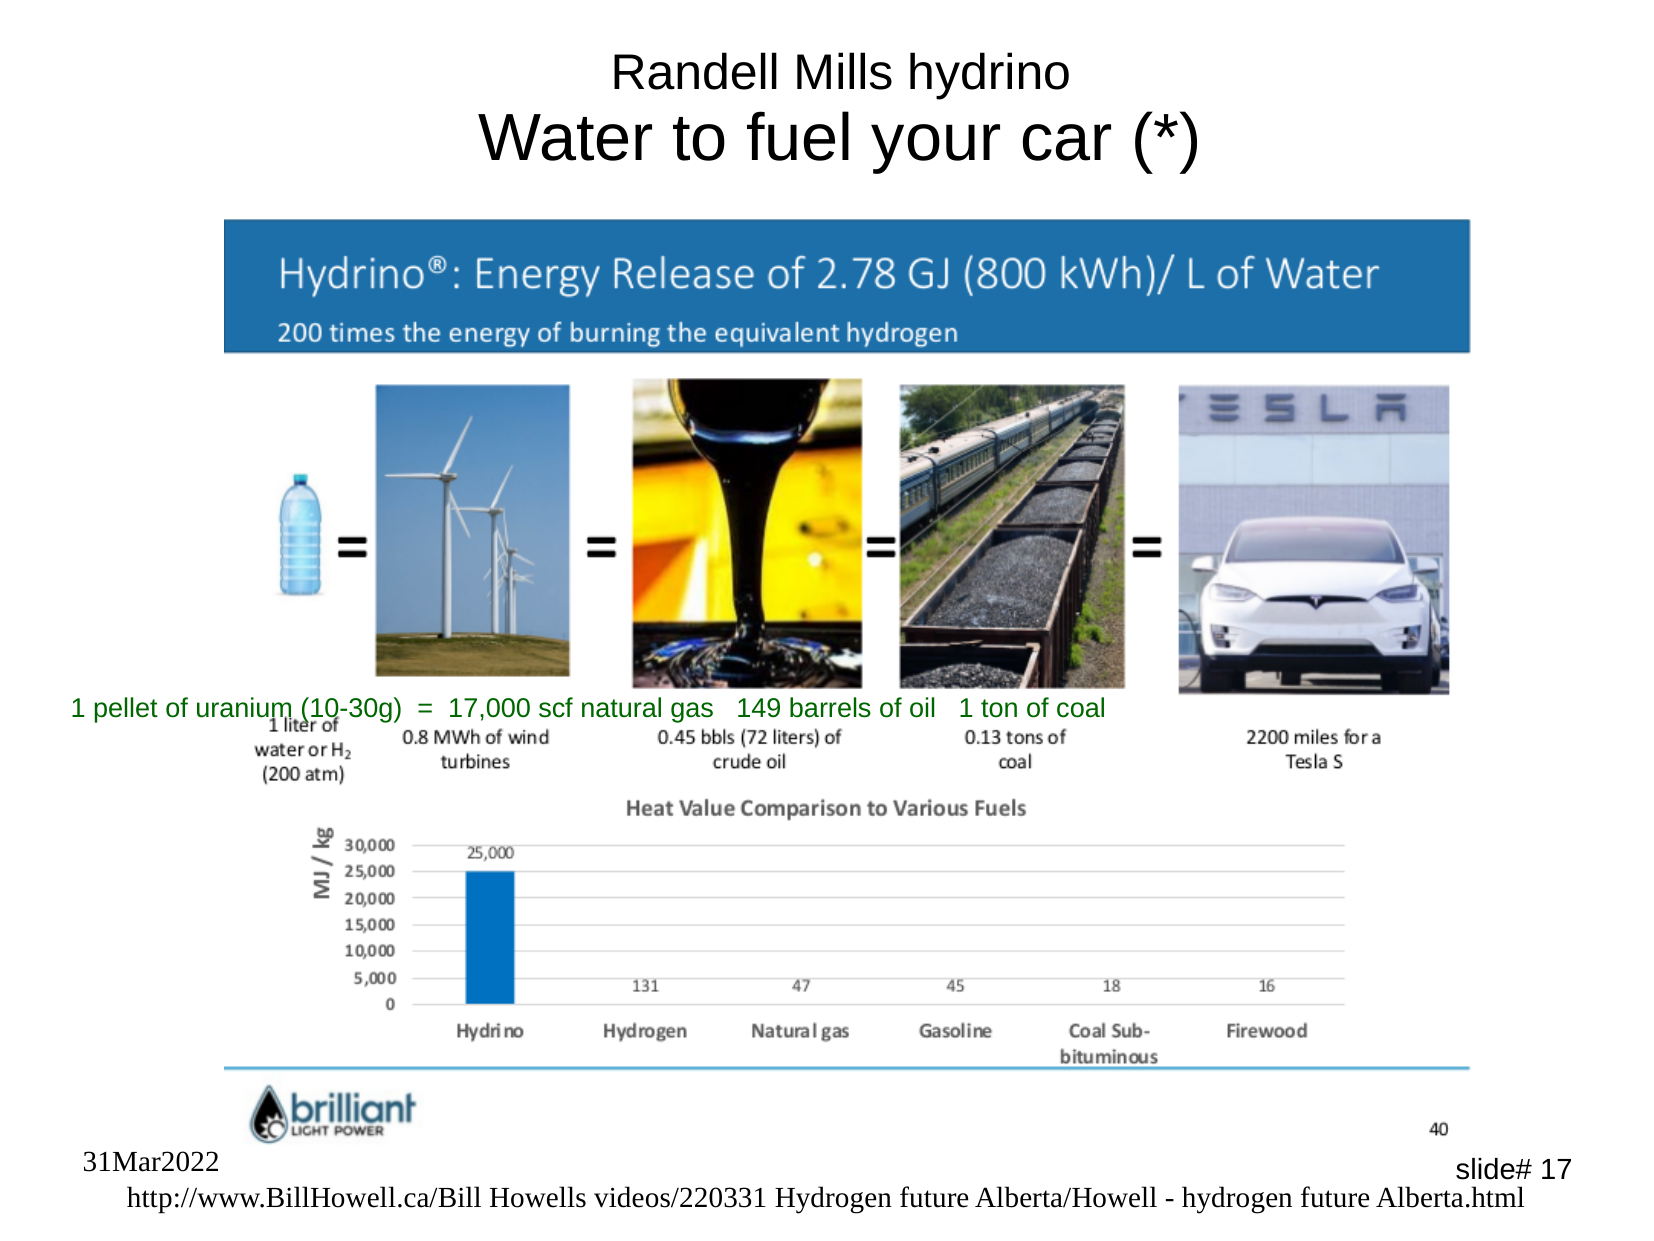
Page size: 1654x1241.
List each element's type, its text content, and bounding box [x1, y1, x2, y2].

title Randell Mills hydrino Water to fuel your car (*) [79, 18, 1568, 201]
text_box slide# 17 [1440, 1145, 1595, 1193]
picture [224, 215, 1477, 1157]
text_box 1 pellet of uranium (10-30g) = 17,000 scf natural gas 149 barrels of oil 1 ton of coal [55, 685, 1426, 731]
